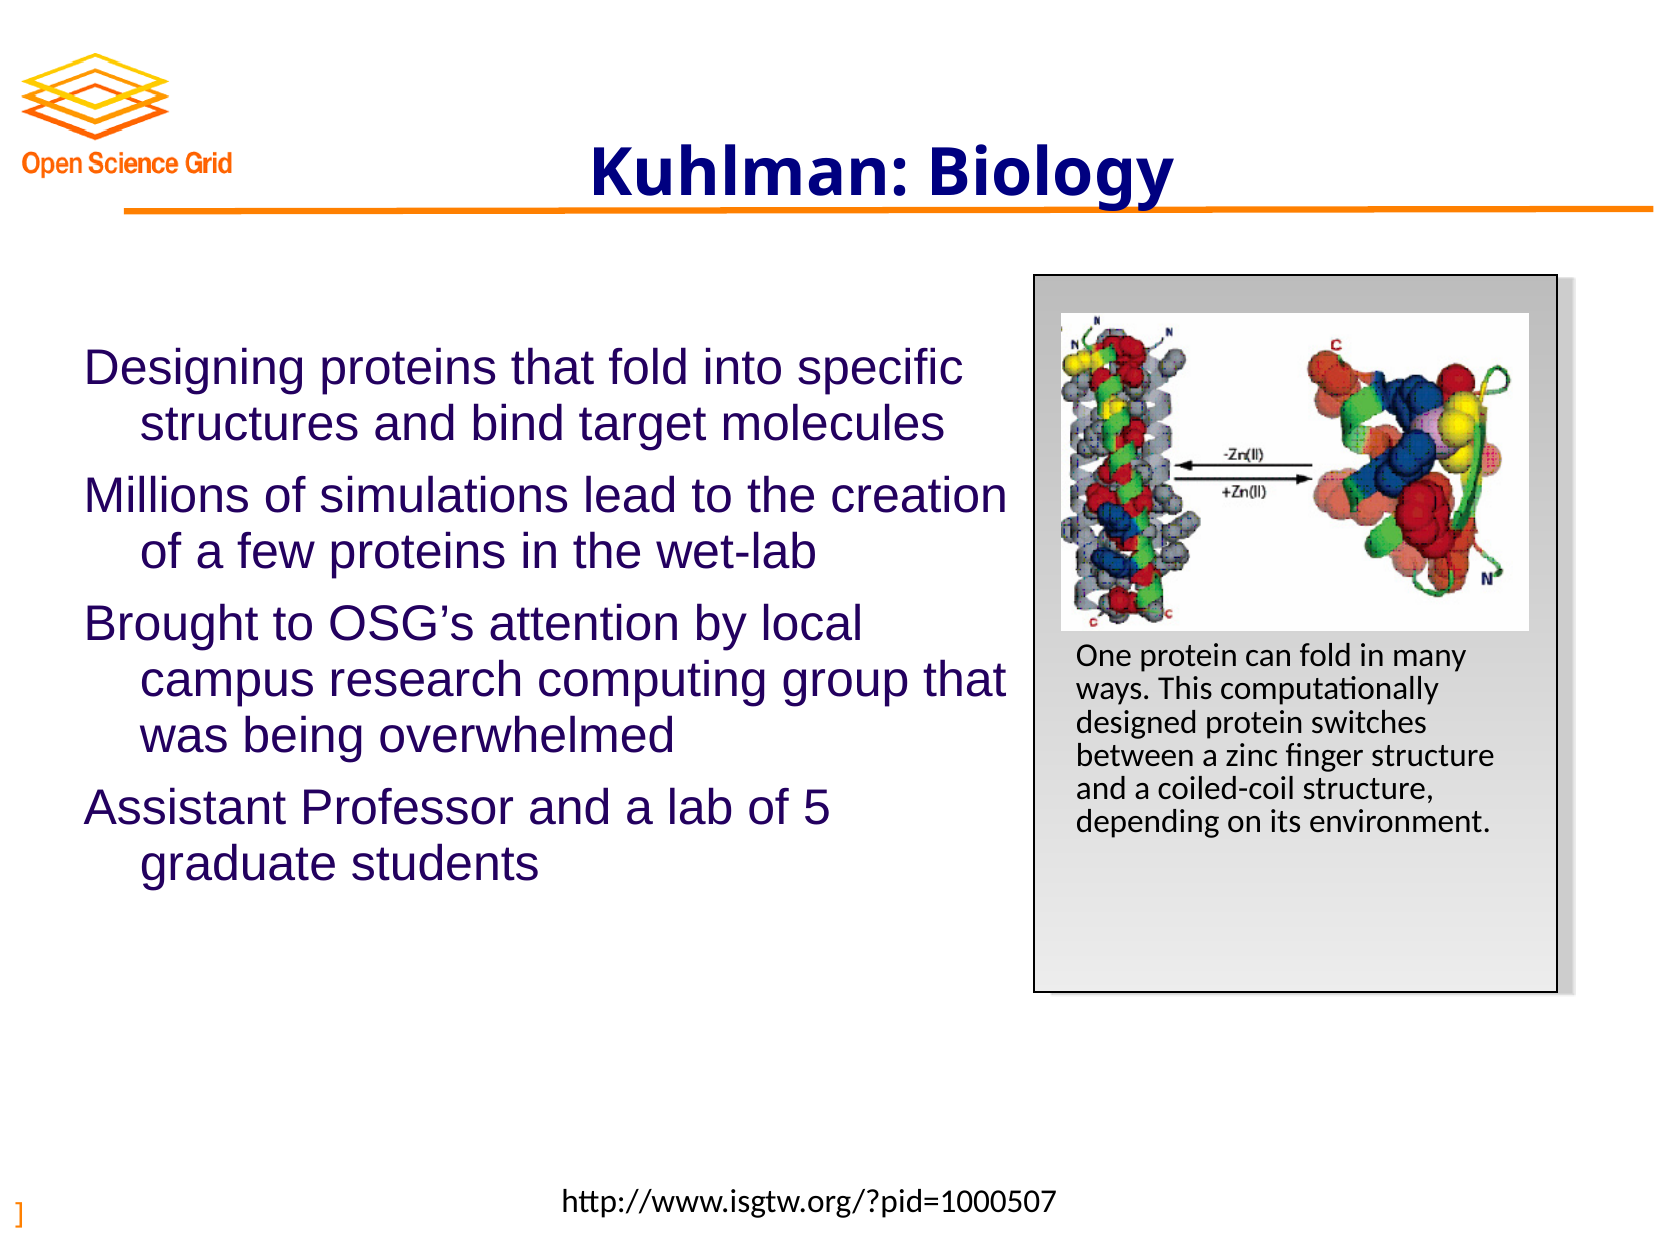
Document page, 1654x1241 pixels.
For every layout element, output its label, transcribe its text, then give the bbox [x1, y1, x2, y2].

picture [0, 29, 253, 198]
list Designing proteins that fold into specific structures and bind target molecules Millions of simulations lead to the creation of a few proteins in the wet-lab Brought to OSG’s attention by local campus research computing group that was being overwhelmed Assistant Professor and a lab of 5 graduate students [68, 331, 1039, 1067]
text_box [1033, 275, 1558, 993]
text_box http://www.isgtw.org/?pid=1000507 [41, 1179, 1586, 1241]
picture [1061, 313, 1529, 631]
text_box One protein can fold in many ways. This computationally designed protein switches between a zinc finger structure and a coiled-coil structure, depending on its environment. [1061, 634, 1530, 1005]
title Kuhlman: Biology [192, 118, 1571, 221]
